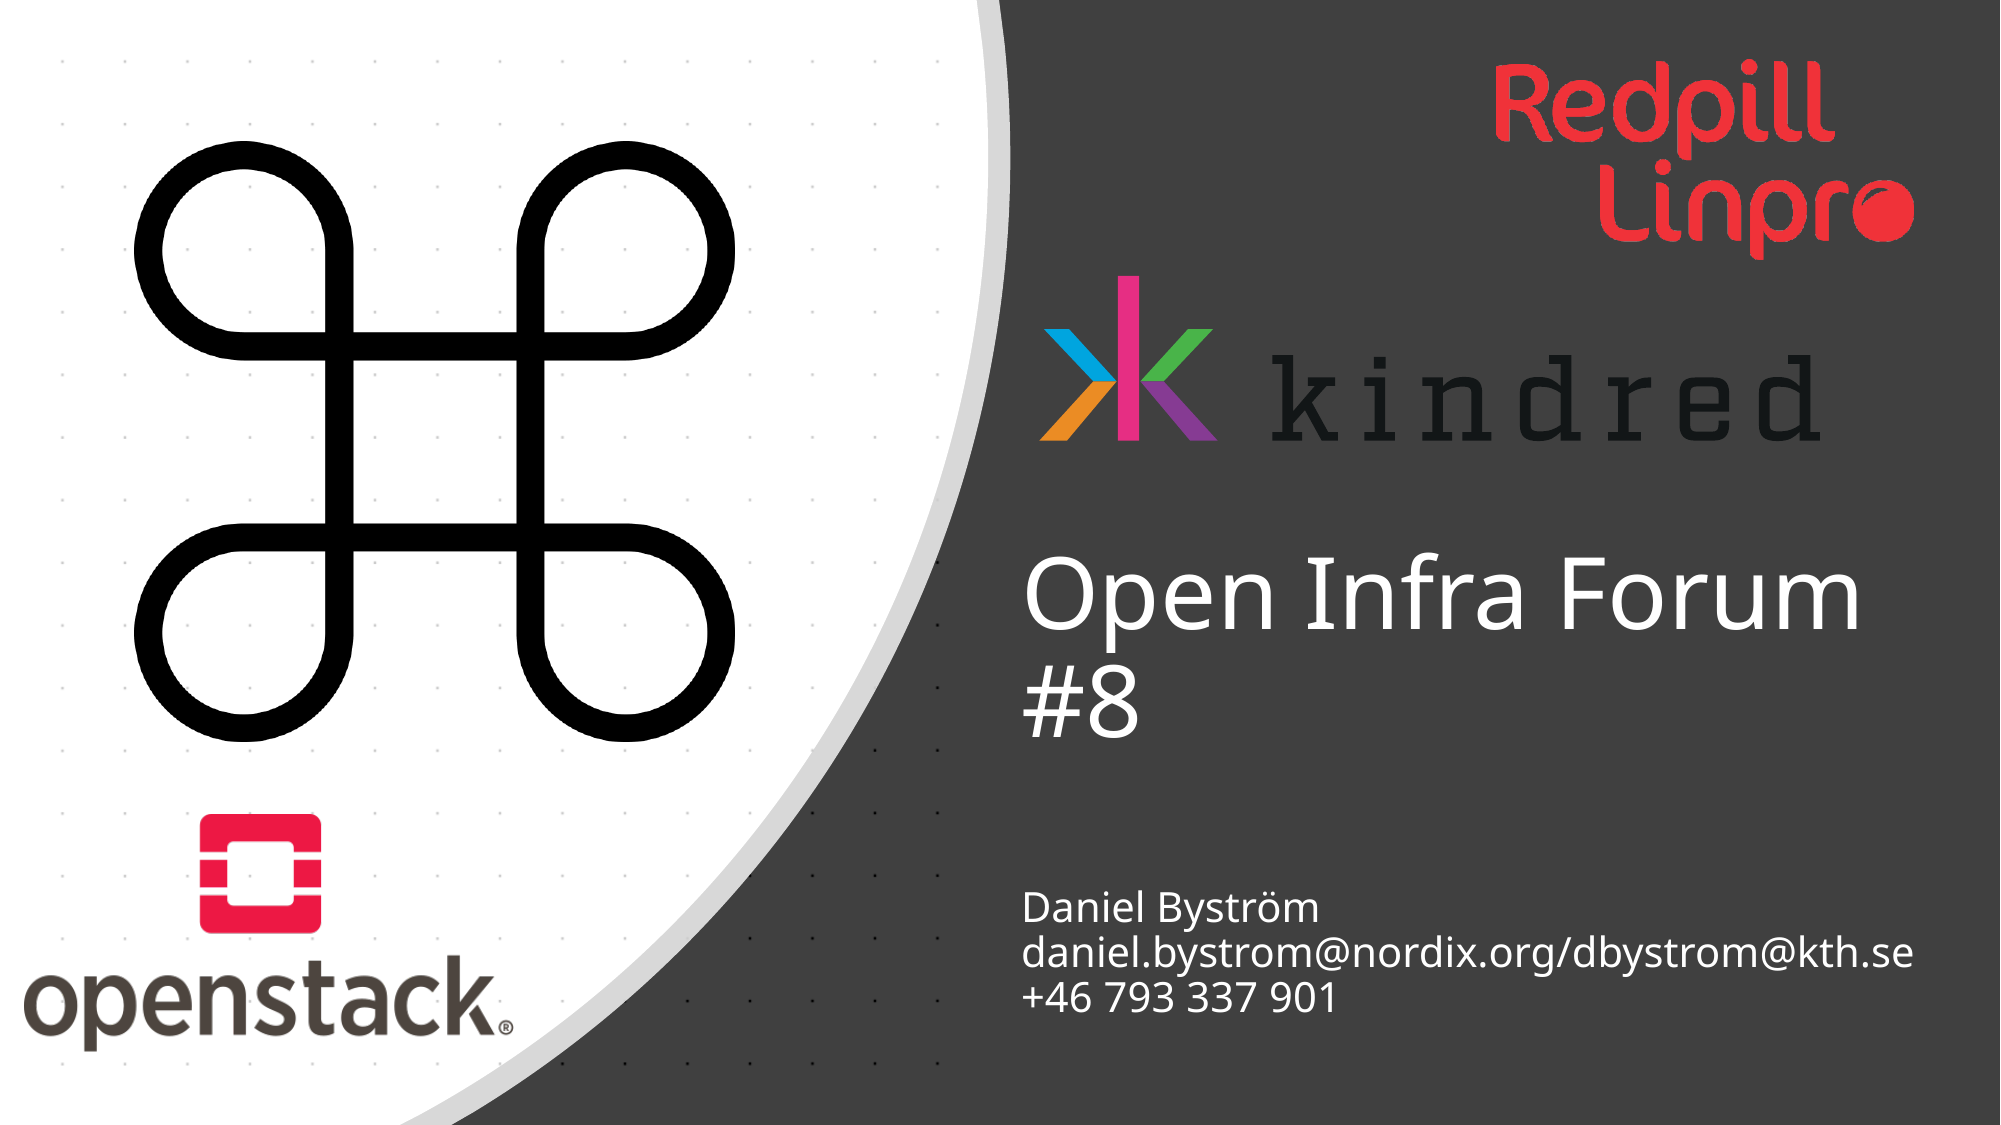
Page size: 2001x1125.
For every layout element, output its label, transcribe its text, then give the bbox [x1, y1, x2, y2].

picture [1496, 59, 1914, 260]
picture [24, 814, 514, 1052]
picture [453, 438, 976, 1125]
picture [1003, 263, 1855, 466]
text_box [0, 0, 2000, 1125]
text_box Open Infra Forum #8 [1006, 292, 1985, 767]
picture [134, 141, 735, 742]
text_box Daniel Byström daniel.bystrom@nordix.org/dbystrom@kth.se +46 793 337 901 [1006, 820, 1985, 1087]
